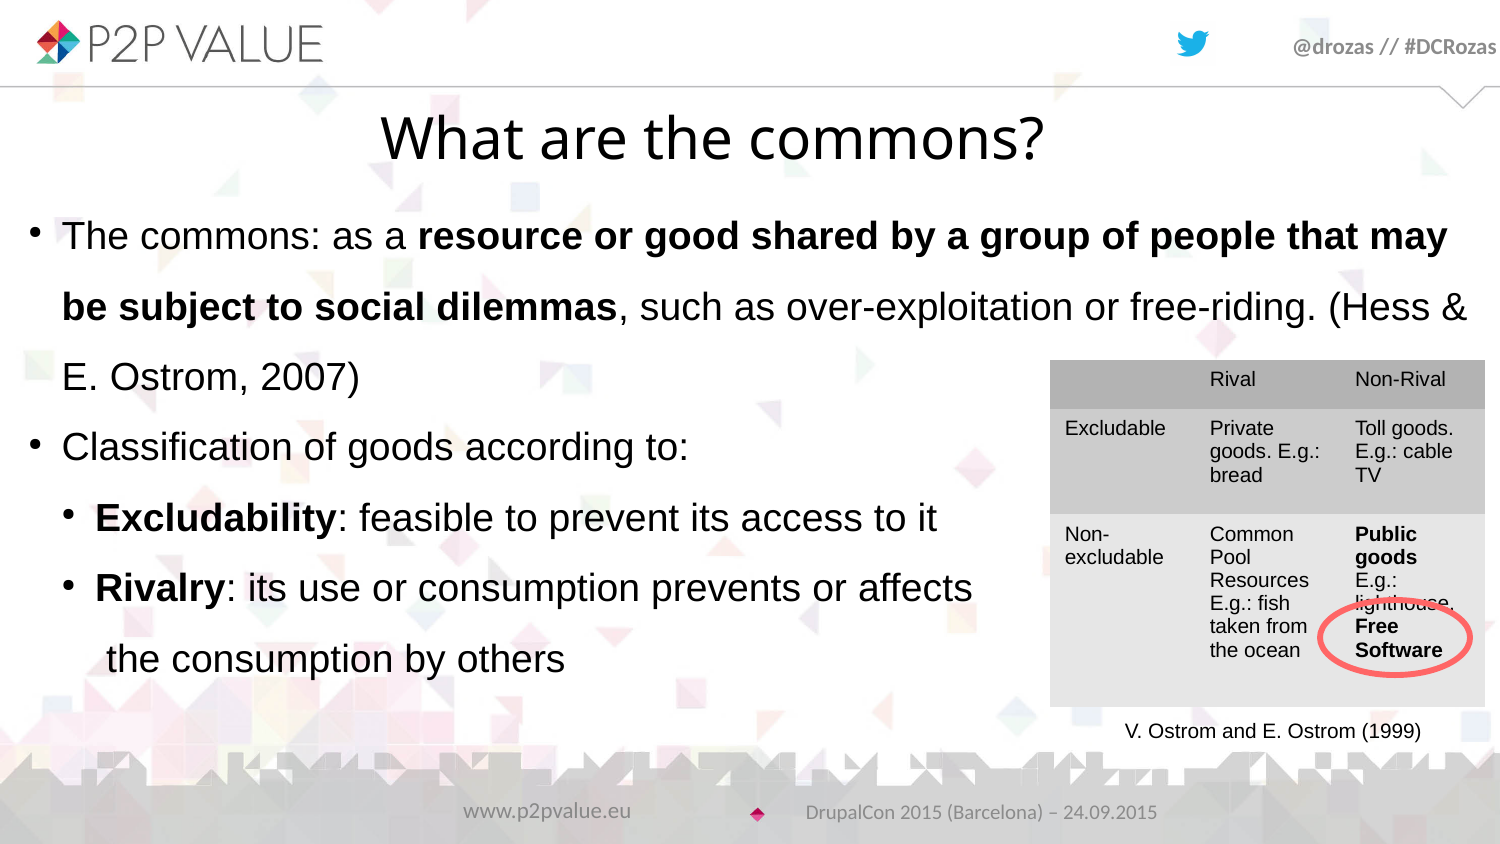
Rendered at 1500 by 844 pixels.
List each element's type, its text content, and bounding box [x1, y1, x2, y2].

table_header Non-Rival [1340, 360, 1485, 409]
table_cell Public goods E.g.: lighthouse, Free Software [1340, 603, 1467, 672]
table_cell Excludable [1050, 409, 1195, 514]
table_header [1050, 360, 1195, 409]
table_cell Non-excludable [1050, 514, 1195, 707]
table_header Rival [1195, 360, 1340, 409]
picture [0, 0, 1500, 844]
table_cell Private goods. E.g.: bread [1195, 409, 1340, 514]
title What are the commons? [60, 92, 1366, 180]
text_box DrupalCon 2015 (Barcelona) – 24.09.2015 [792, 788, 1485, 834]
table_cell Common Pool Resources E.g.: fish taken from the ocean [1195, 514, 1340, 707]
table_cell Public goods E.g.: lighthouse, Free Software [1340, 514, 1485, 707]
subtitle The commons: as a resource or good shared by a group of people that may be subject to social dilemmas, such as over-exploitation or free-riding. (Hess & E. Ostrom, 2007) Classification of goods according to: Excludability: feasible to prevent its access to it Rivalry: its use or consumption prevents or affects the consumption by others [15, 180, 1496, 691]
table_cell Toll goods. E.g.: cable TV [1340, 409, 1485, 514]
text_box V. Ostrom and E. Ostrom (1999) [1110, 711, 1471, 751]
text_box www.p2pvalue.eu [456, 789, 675, 829]
text_box @drozas // #DCRozas [1170, 15, 1500, 76]
